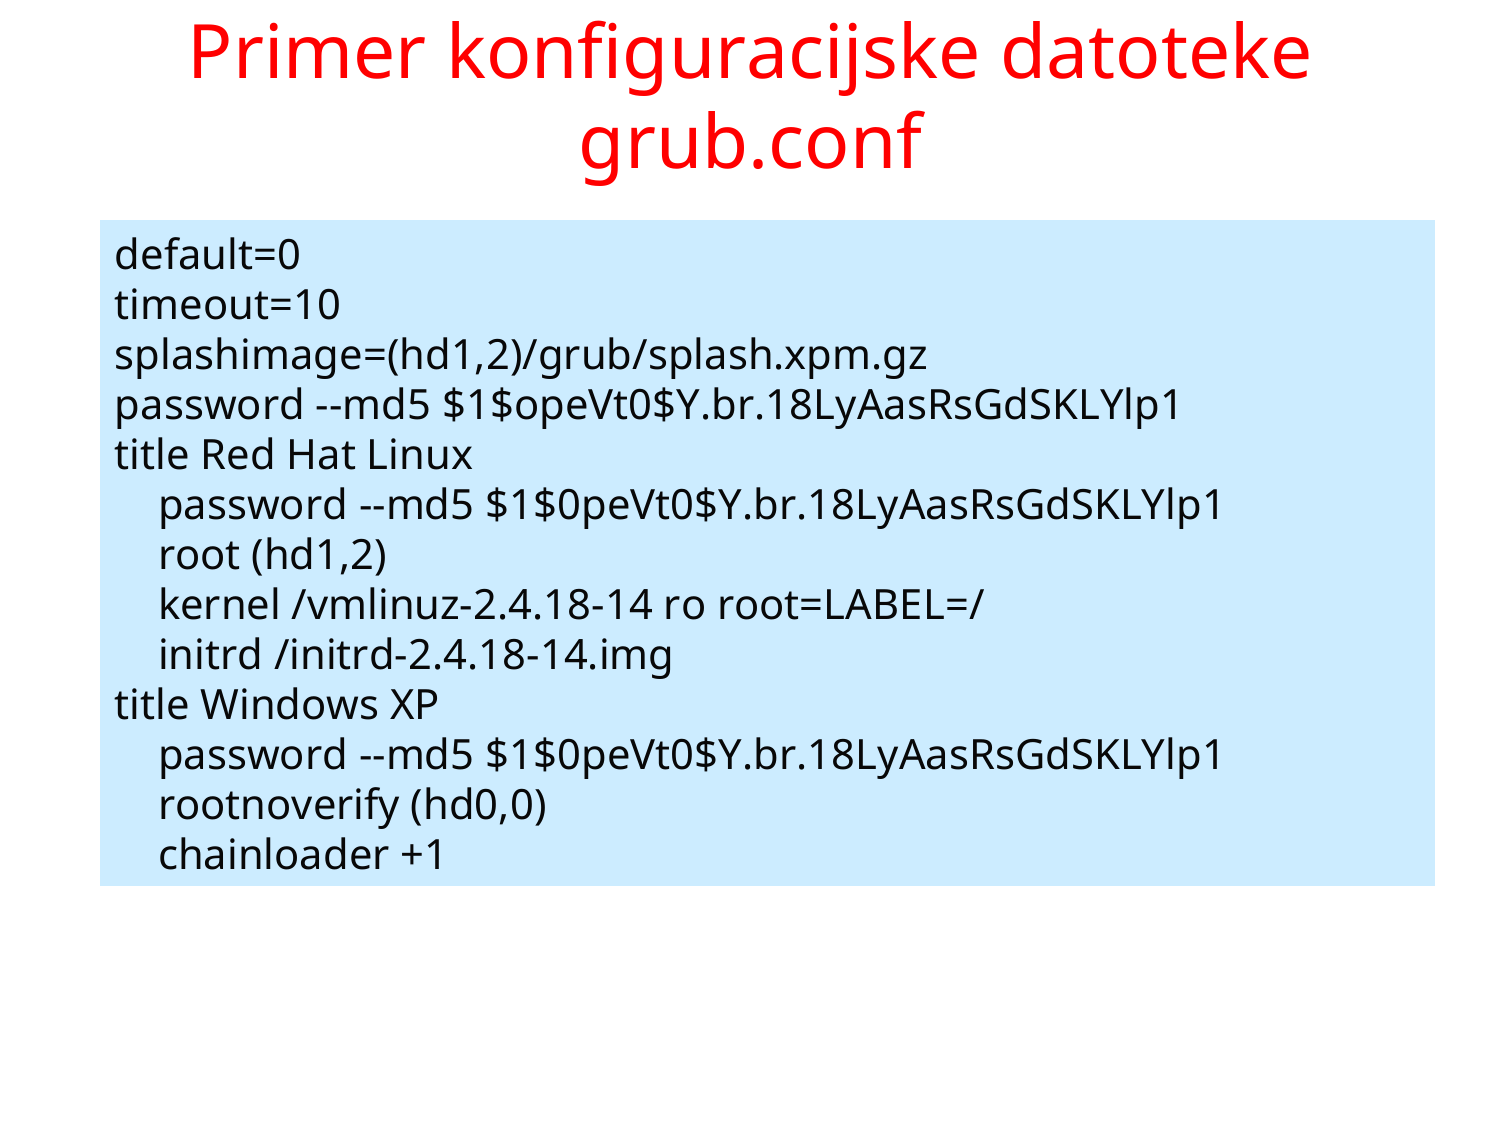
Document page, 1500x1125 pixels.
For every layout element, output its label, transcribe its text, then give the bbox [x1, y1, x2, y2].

title Primer konfiguracijske datoteke grub.conf [50, 0, 1452, 188]
table_header default=0 timeout=10 splashimage=(hd1,2)/grub/splash.xpm.gz password --md5 $1$opeVt0$Y.br.18LyAasRsGdSKLYlp1 title Red Hat Linux password --md5 $1$0peVt0$Y.br.18LyAasRsGdSKLYlp1 root (hd1,2) kernel /vmlinuz-2.4.18-14 ro root=LABEL=/ initrd /initrd-2.4.18-14.img title Windows XP password --md5 $1$0peVt0$Y.br.18LyAasRsGdSKLYlp1 rootnoverify (hd0,0) chainloader +1 [100, 220, 1435, 886]
